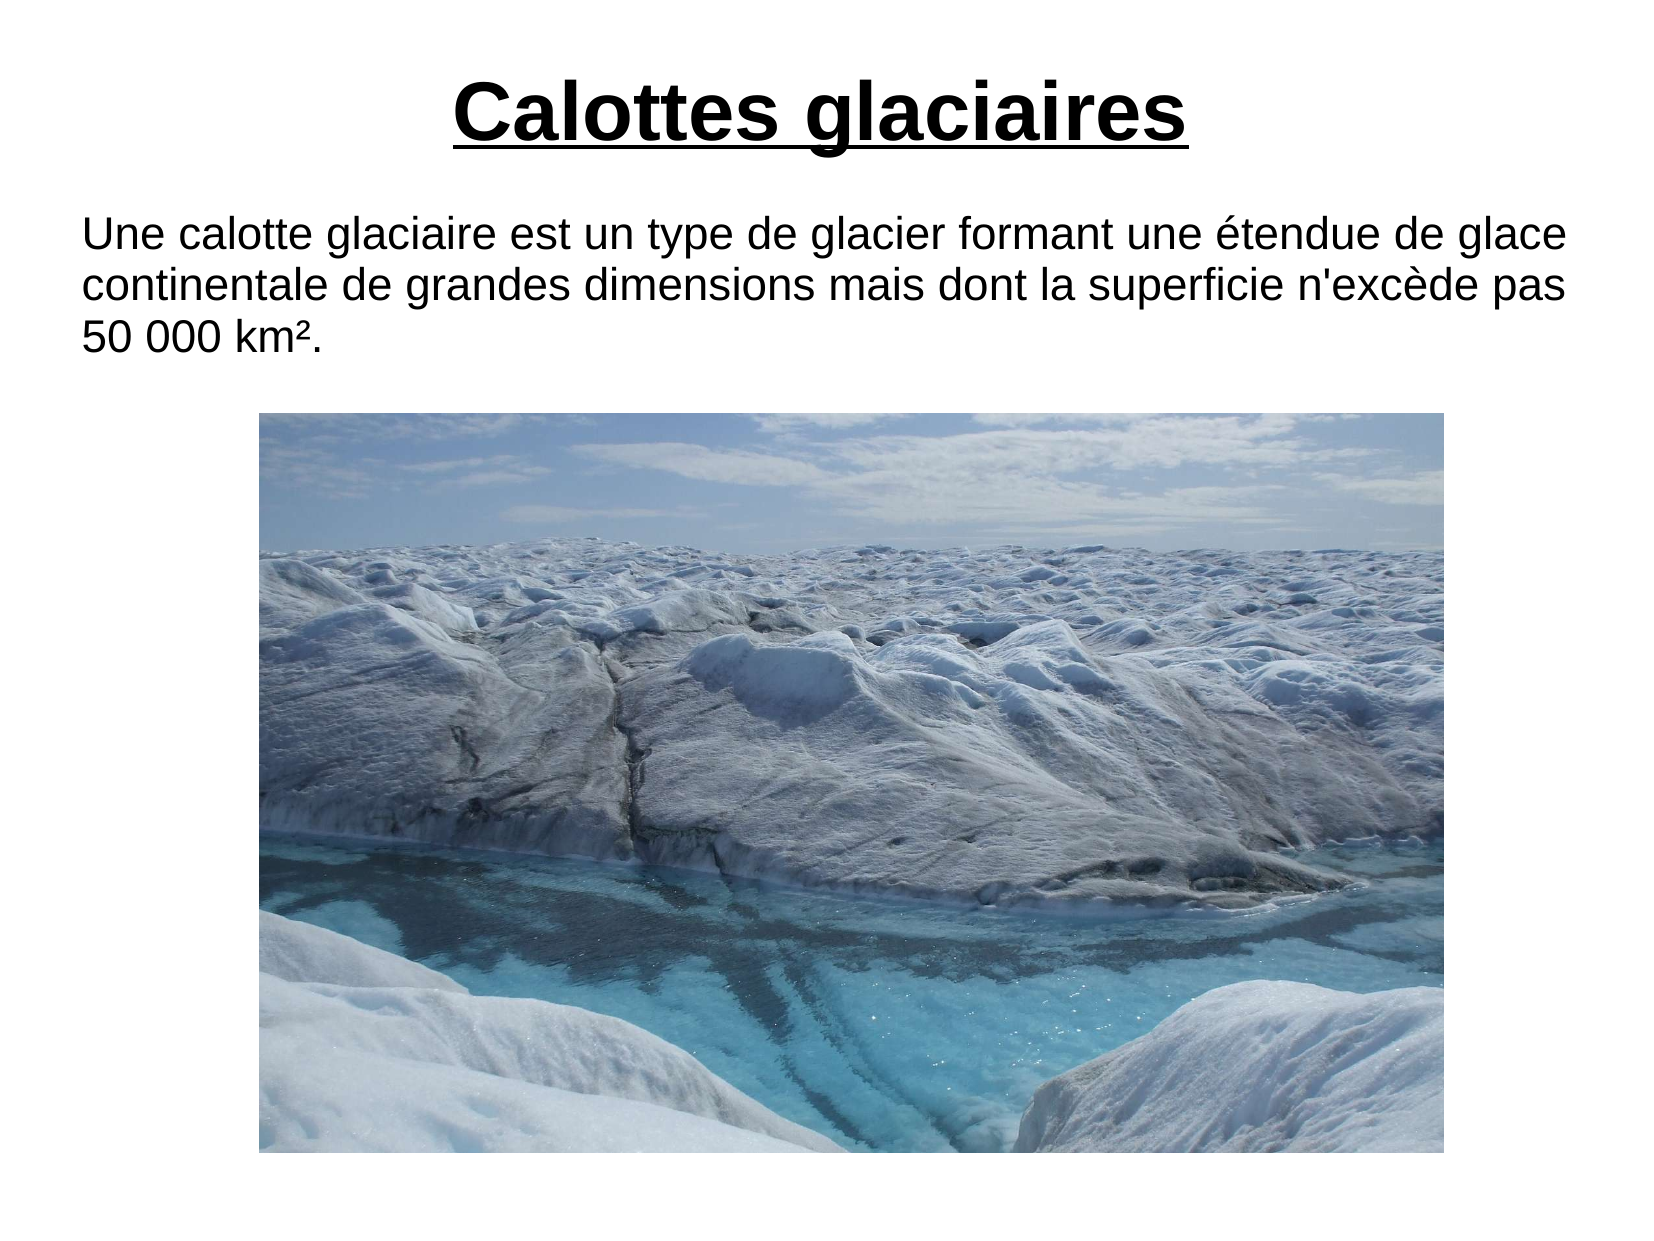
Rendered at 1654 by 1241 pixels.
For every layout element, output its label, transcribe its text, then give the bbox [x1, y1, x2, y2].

text_box Une calotte glaciaire est un type de glacier formant une étendue de glace continentale de grandes dimensions mais dont la superficie n'excède pas 50 000 km². [66, 200, 1619, 390]
picture [259, 413, 1444, 1153]
text_box Calottes glaciaires [177, 57, 1465, 166]
